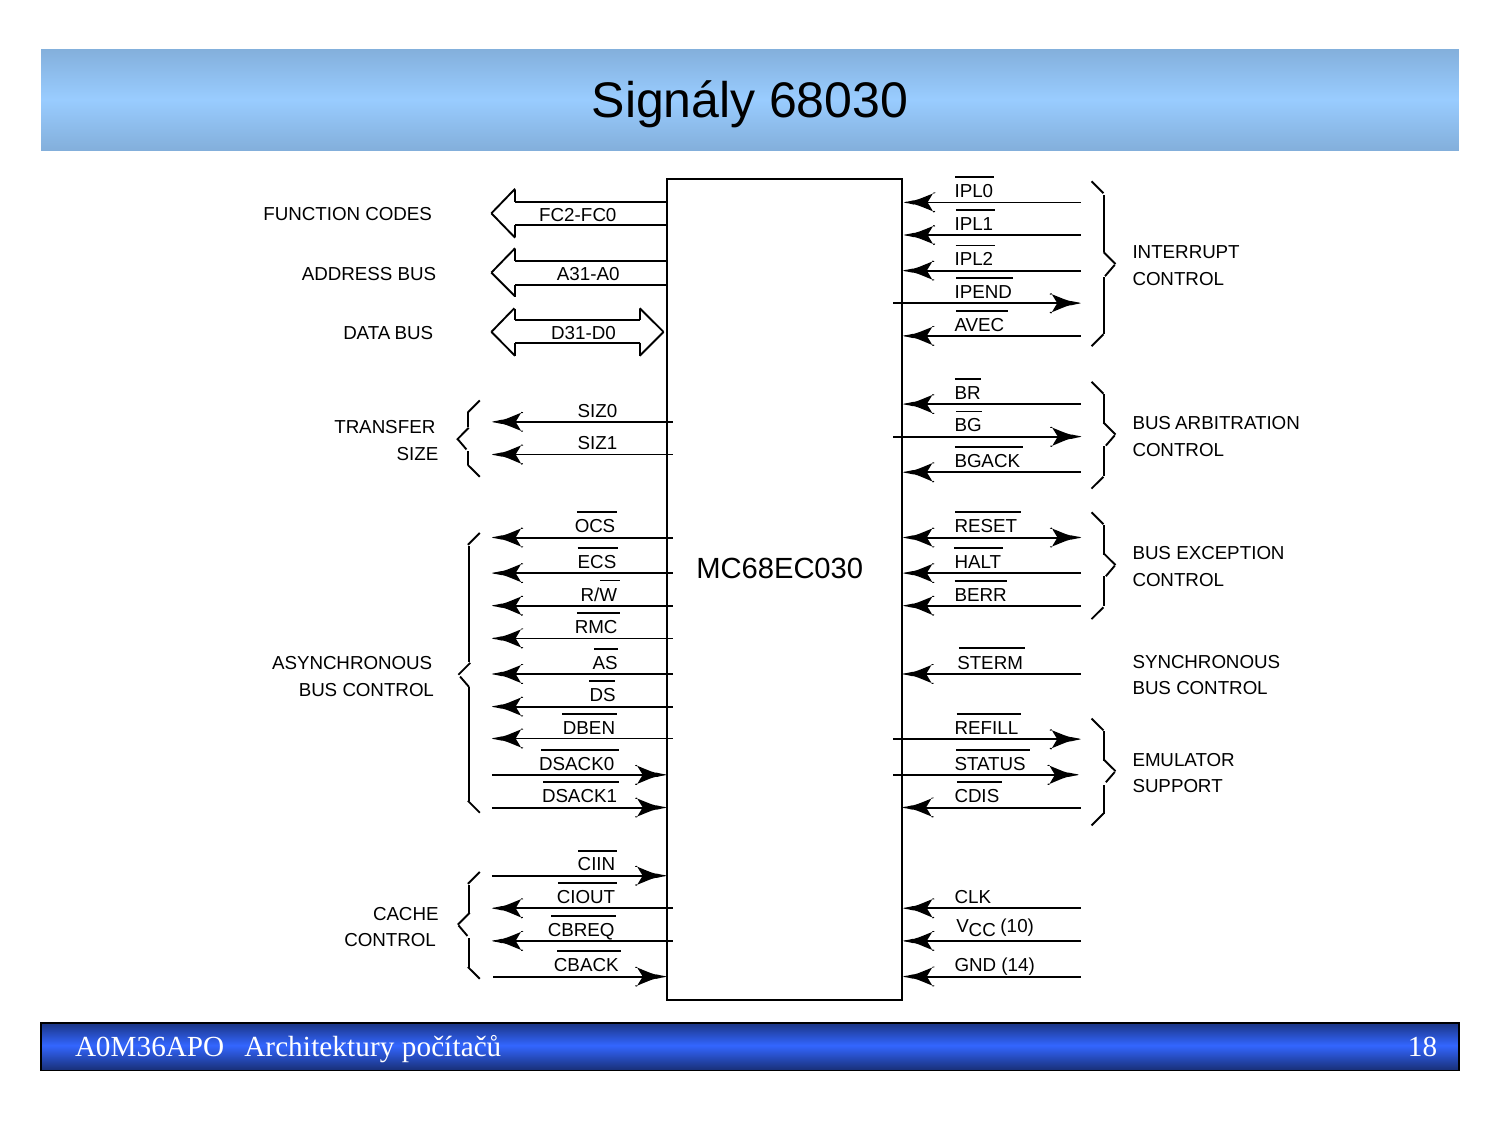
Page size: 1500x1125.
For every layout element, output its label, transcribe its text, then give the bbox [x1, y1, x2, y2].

text_box [903, 527, 935, 548]
text_box [903, 325, 935, 346]
text_box [491, 696, 524, 717]
text_box [903, 664, 934, 684]
text_box [903, 563, 935, 584]
text_box [491, 898, 524, 919]
text_box [491, 444, 524, 465]
text_box [1049, 729, 1081, 750]
text_box [1050, 426, 1082, 447]
text_box [903, 898, 935, 919]
text_box [903, 462, 935, 483]
text_box [903, 930, 935, 951]
text_box [491, 930, 524, 951]
text_box [491, 527, 524, 548]
text_box [491, 664, 524, 684]
text_box [635, 966, 666, 987]
text_box [903, 260, 935, 281]
text_box [1049, 293, 1081, 314]
text_box [903, 966, 935, 987]
text_box [903, 192, 936, 213]
text_box [903, 797, 934, 818]
text_box [1049, 527, 1082, 548]
text_box [491, 563, 524, 584]
text_box [635, 797, 666, 818]
text_box [903, 595, 935, 616]
text_box [491, 411, 524, 432]
text_box [491, 595, 524, 616]
text_box [491, 728, 524, 749]
title Signály 68030 [41, 49, 1459, 151]
text_box [491, 628, 524, 649]
text_box [1047, 764, 1079, 785]
text_box [635, 865, 666, 886]
text_box [903, 394, 935, 414]
text_box [635, 764, 666, 785]
text_box [903, 225, 936, 246]
